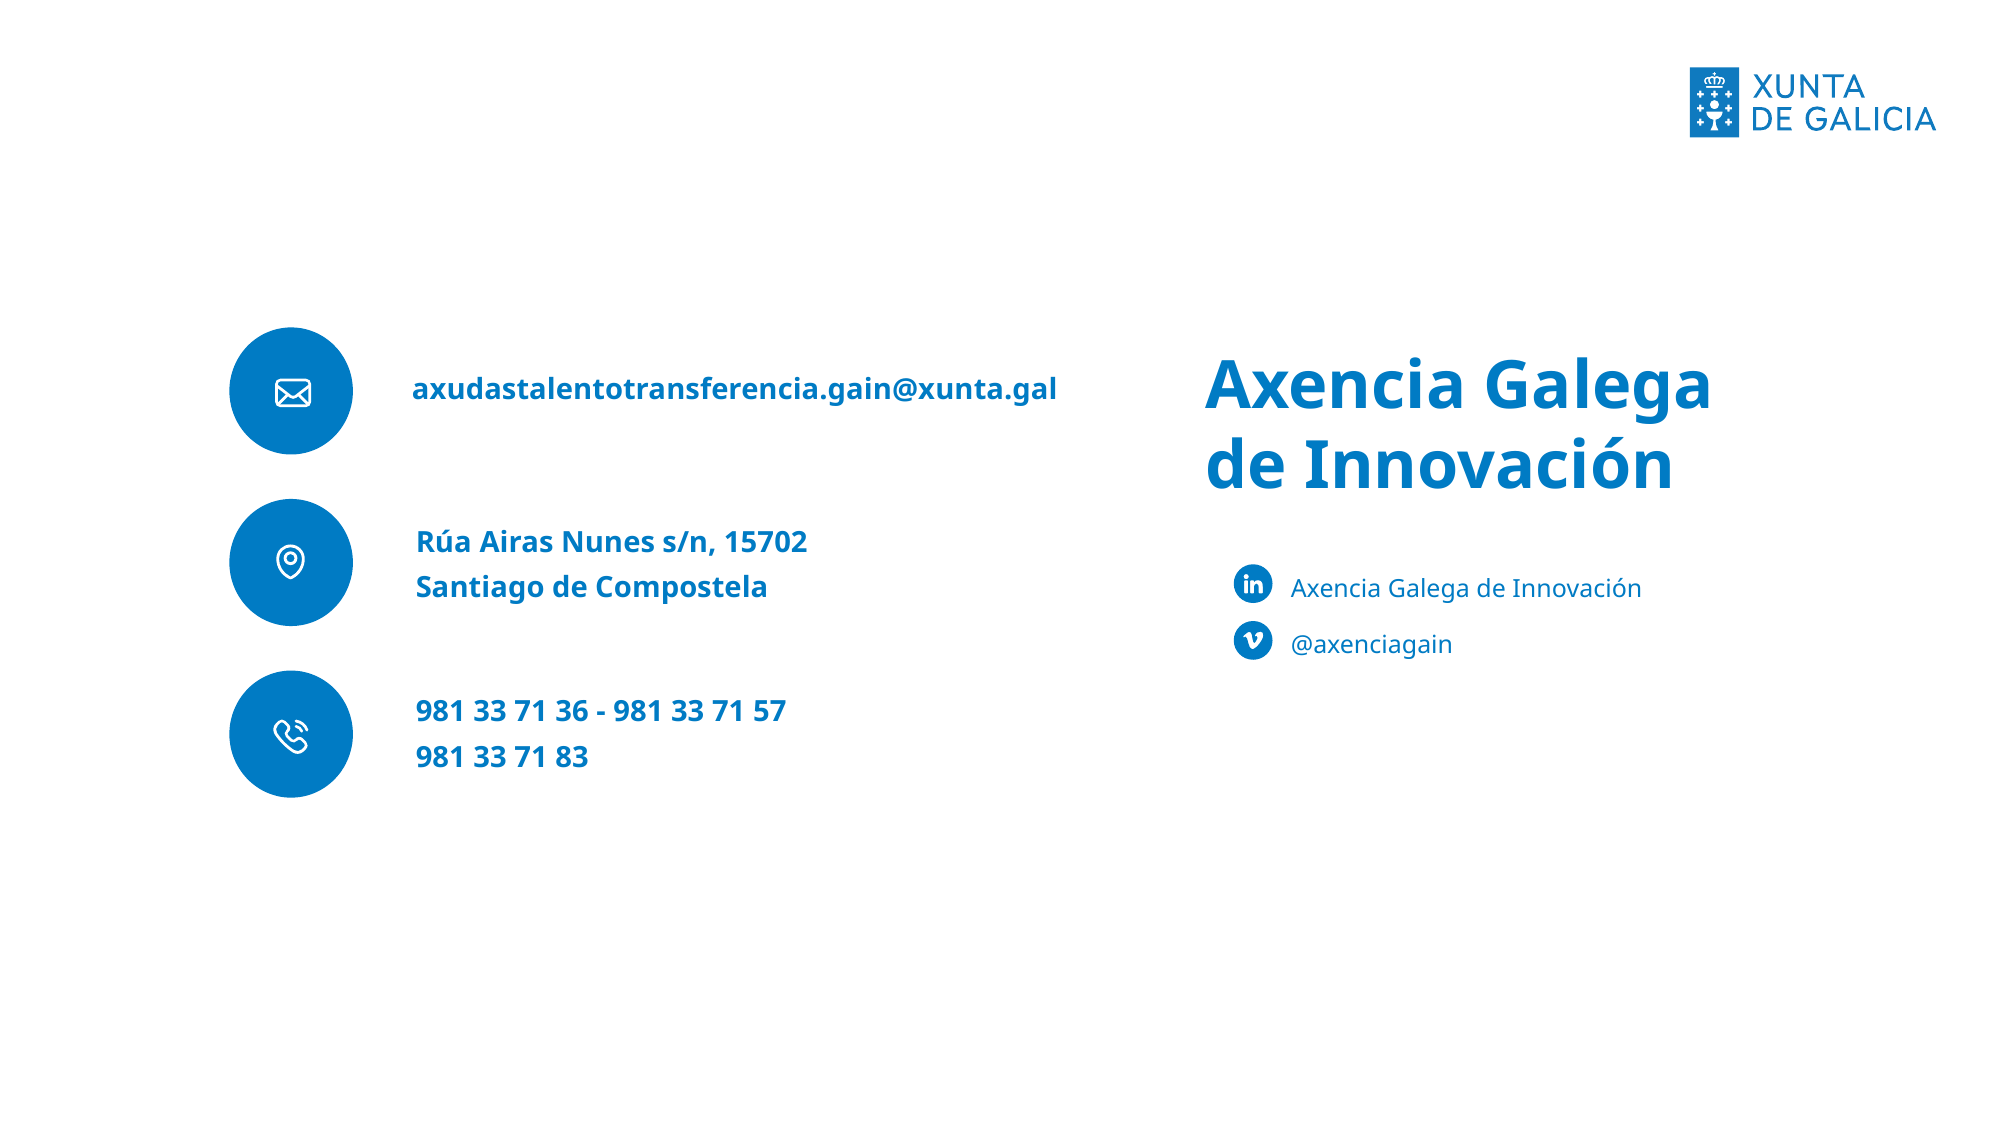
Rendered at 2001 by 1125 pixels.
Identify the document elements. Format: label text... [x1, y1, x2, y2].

text_box axudastalentotransferencia.gain@xunta.gal [396, 352, 1151, 414]
text_box Axencia Galega de Innovación [1190, 334, 1770, 512]
text_box Axencia Galega de Innovación [1275, 555, 1727, 610]
picture [1233, 620, 1273, 660]
text_box @axenciagain [1275, 612, 1506, 706]
picture [267, 538, 314, 585]
picture [1233, 564, 1273, 604]
picture [267, 713, 314, 760]
text_box Rúa Airas Nunes s/n, 15702 Santiago de Compostela [400, 505, 933, 612]
text_box [230, 499, 353, 626]
text_box 981 33 71 36 - 981 33 71 57 981 33 71 83 [400, 674, 910, 781]
picture [270, 369, 317, 416]
text_box [230, 671, 353, 797]
text_box [230, 328, 353, 454]
